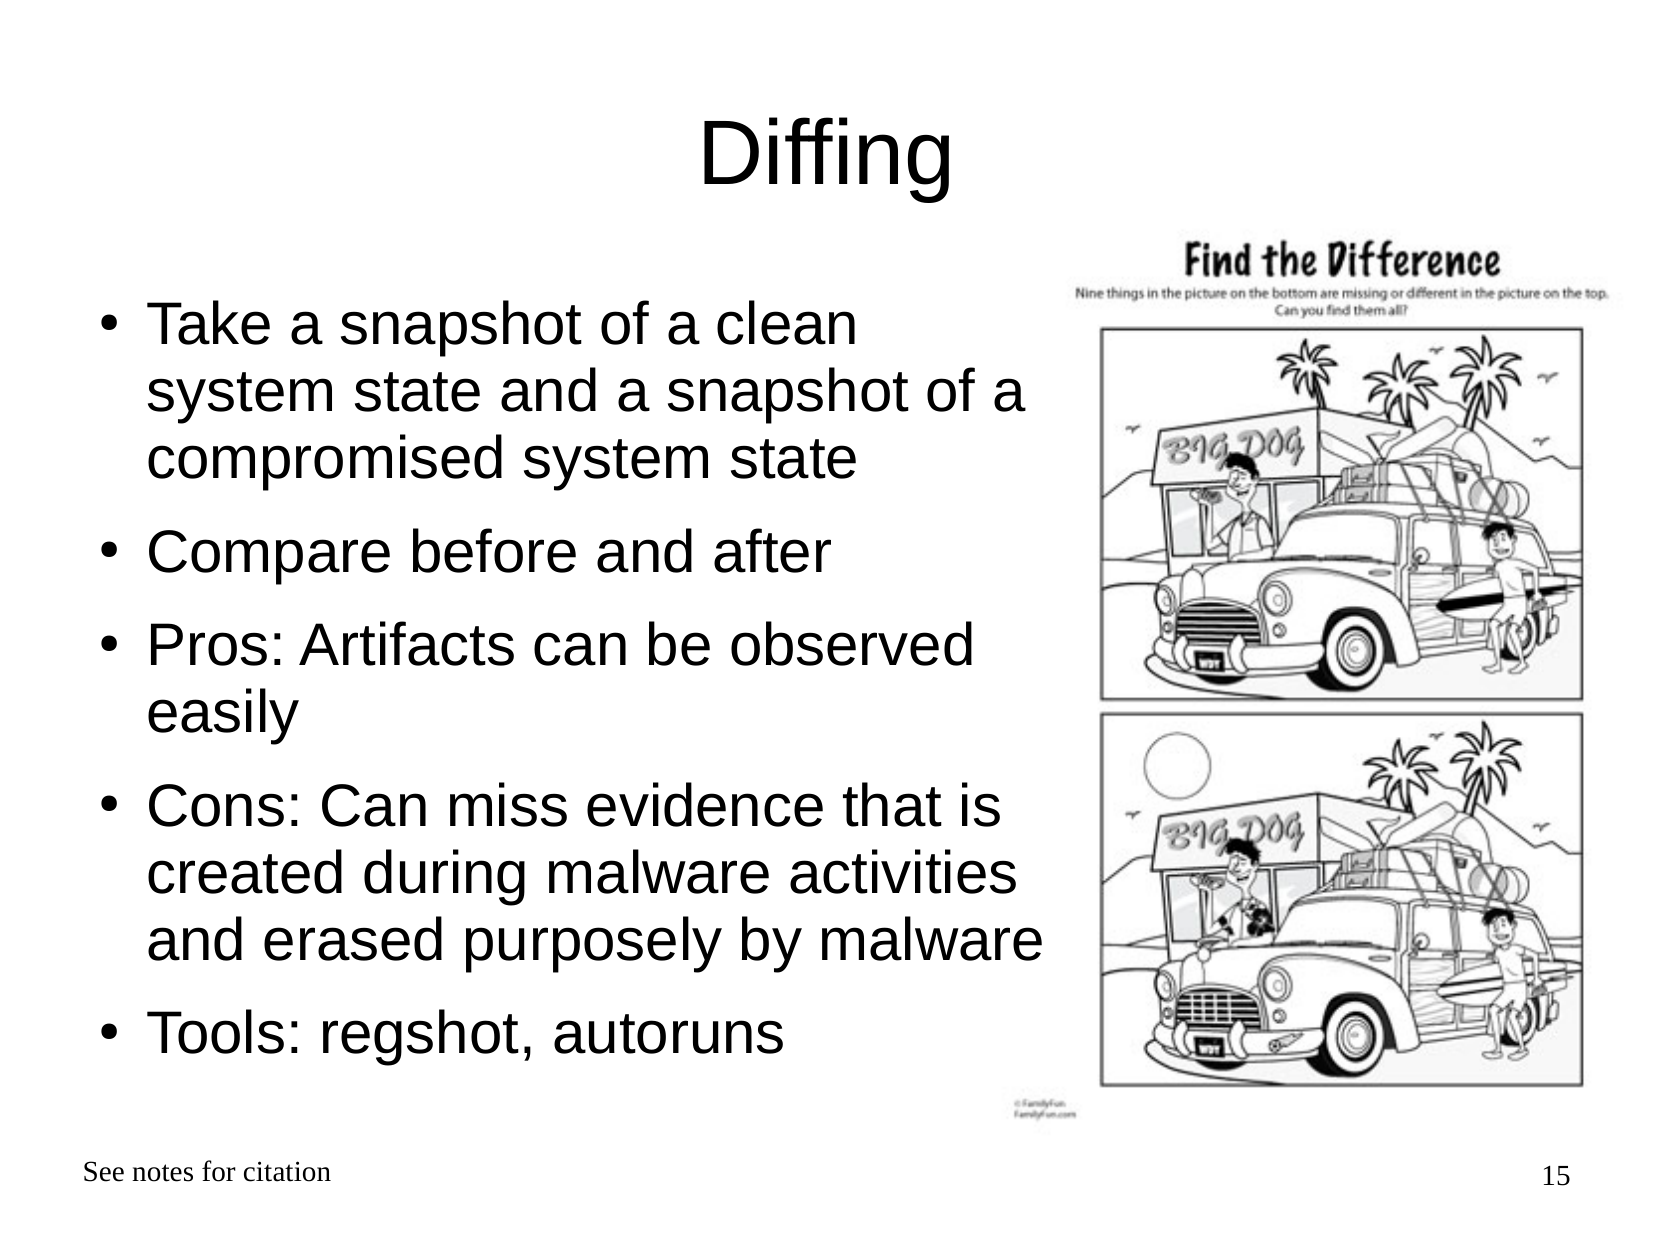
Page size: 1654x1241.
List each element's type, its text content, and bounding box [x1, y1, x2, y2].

title Diffing [82, 49, 1571, 257]
list Take a snapshot of a clean system state and a snapshot of a compromised system state Compare before and after Pros: Artifacts can be observed easily Cons: Can miss evidence that is created during malware activities and erased purposely by malware Tools: regshot, autoruns [82, 290, 1051, 1126]
picture [971, 198, 1654, 1156]
